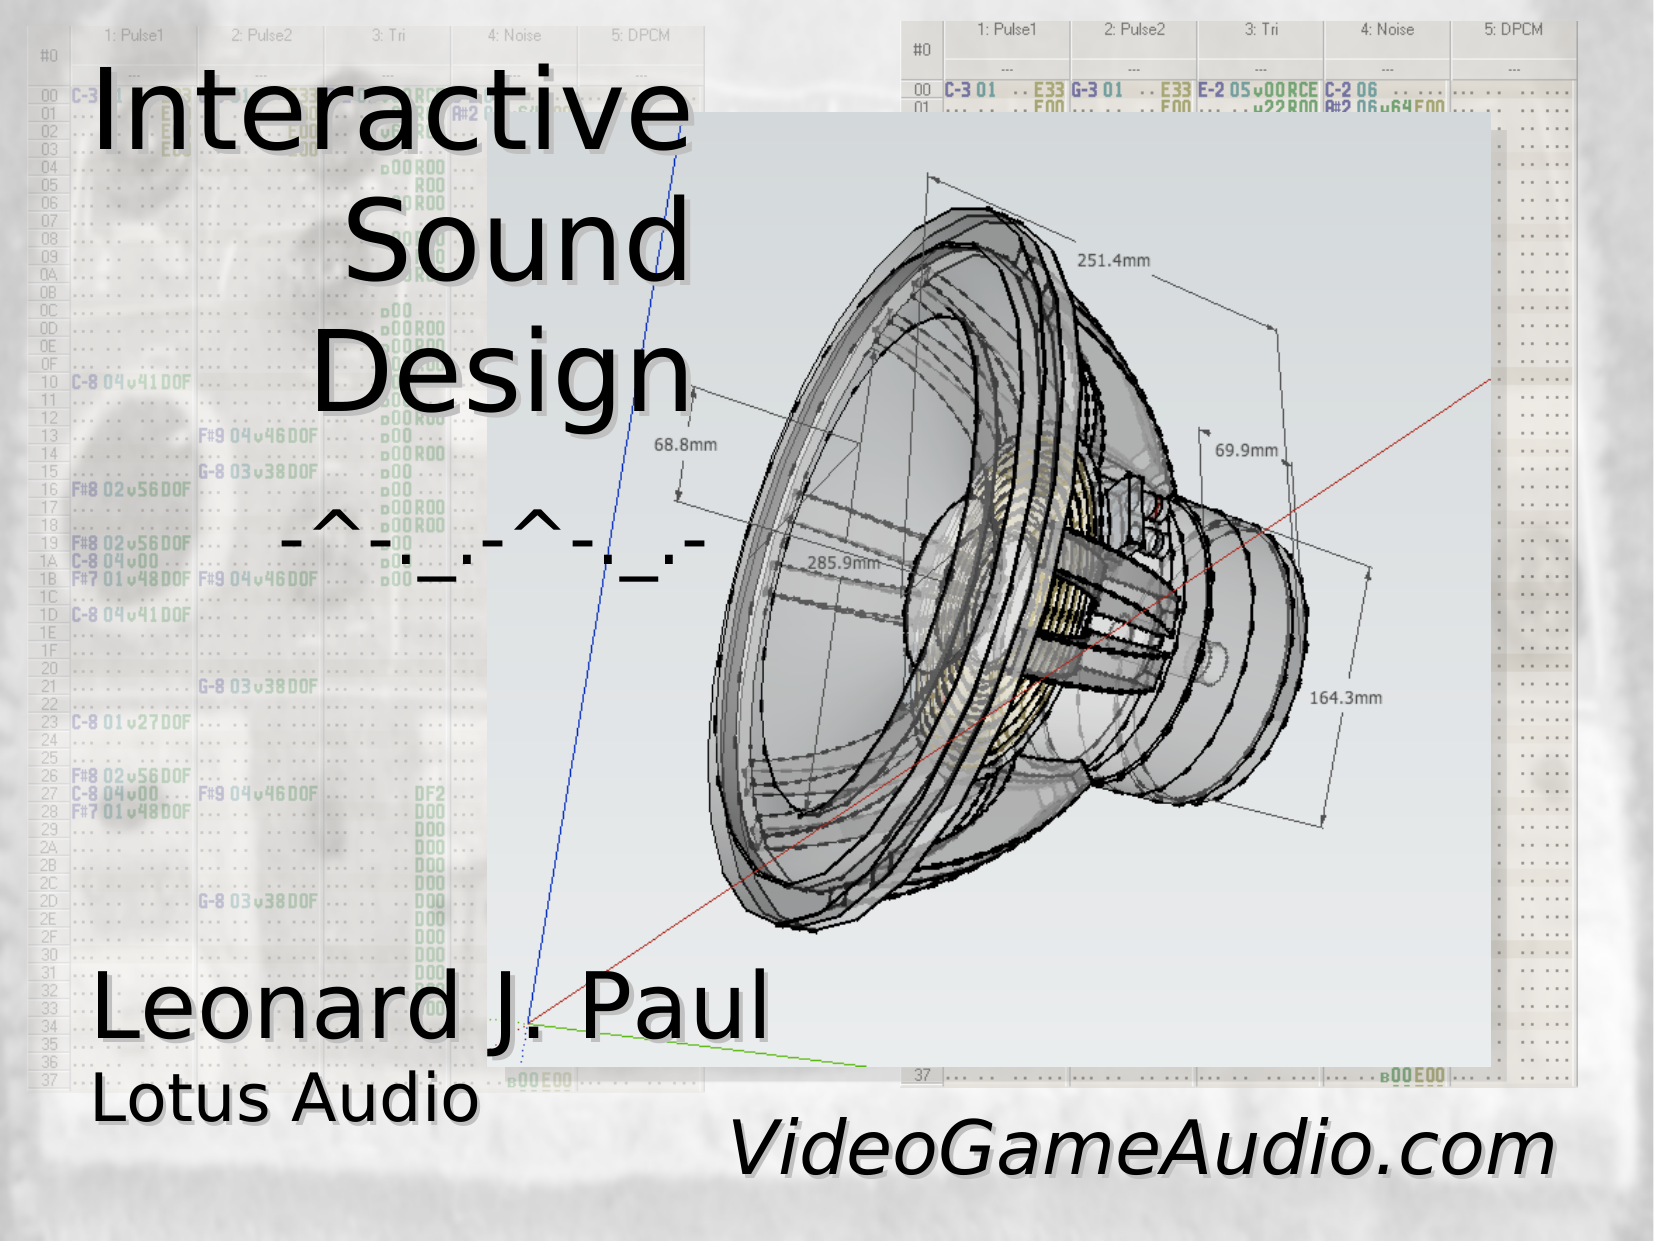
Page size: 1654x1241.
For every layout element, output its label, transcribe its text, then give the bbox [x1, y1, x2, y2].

picture [27, 21, 1578, 1093]
text_box VideoGameAudio.com [712, 1097, 1613, 1201]
text_box Interactive Sound Design [75, 37, 713, 708]
text_box Leonard J. Paul Lotus Audio [75, 945, 795, 1146]
text_box -^-._.-^-._.- [262, 487, 724, 590]
